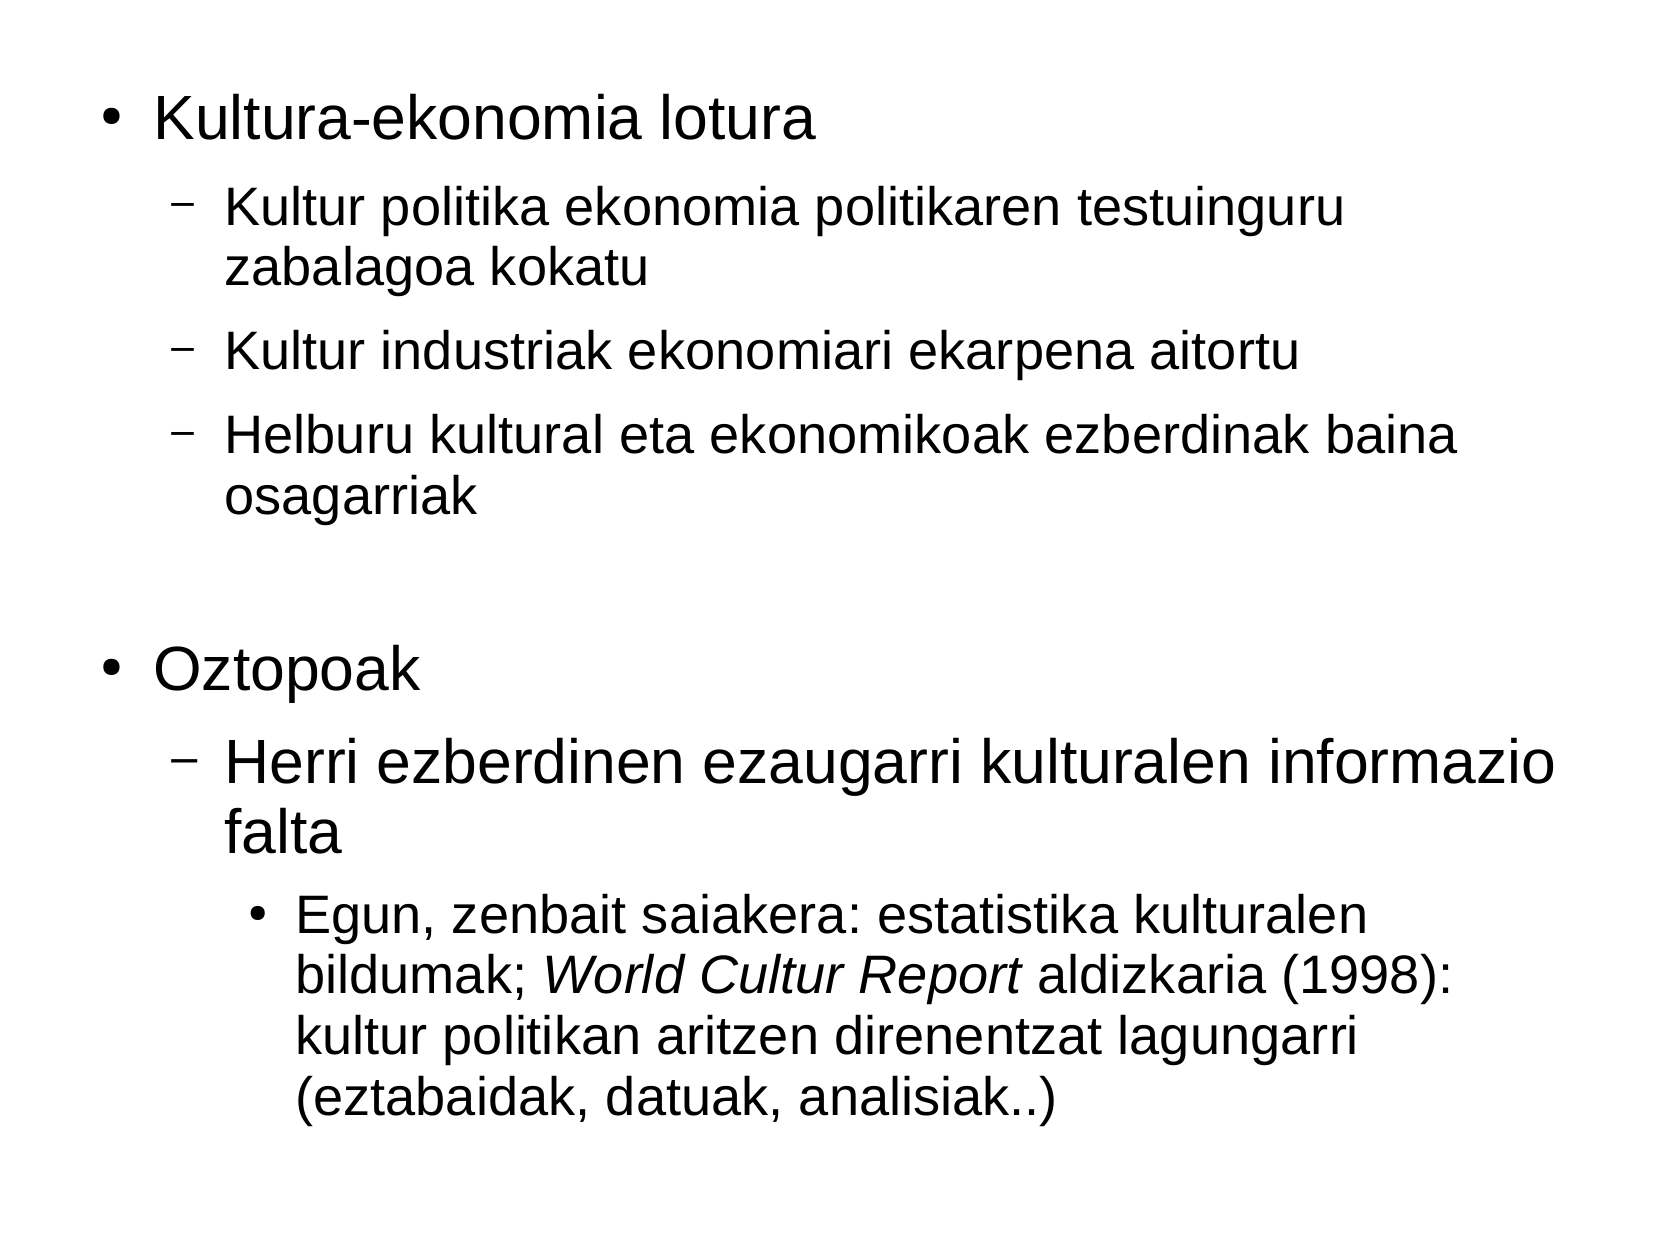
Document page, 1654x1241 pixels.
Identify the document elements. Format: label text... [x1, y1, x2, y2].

list Kultura-ekonomia lotura Kultur politika ekonomia politikaren testuinguru zabalagoa kokatu Kultur industriak ekonomiari ekarpena aitortu Helburu kultural eta ekonomikoak ezberdinak baina osagarriak Oztopoak Herri ezberdinen ezaugarri kulturalen informazio falta Egun, zenbait saiakera: estatistika kulturalen bildumak; World Cultur Report aldizkaria (1998): kultur politikan aritzen direnentzat lagungarri (eztabaidak, datuak, analisiak..) [82, 82, 1571, 1170]
